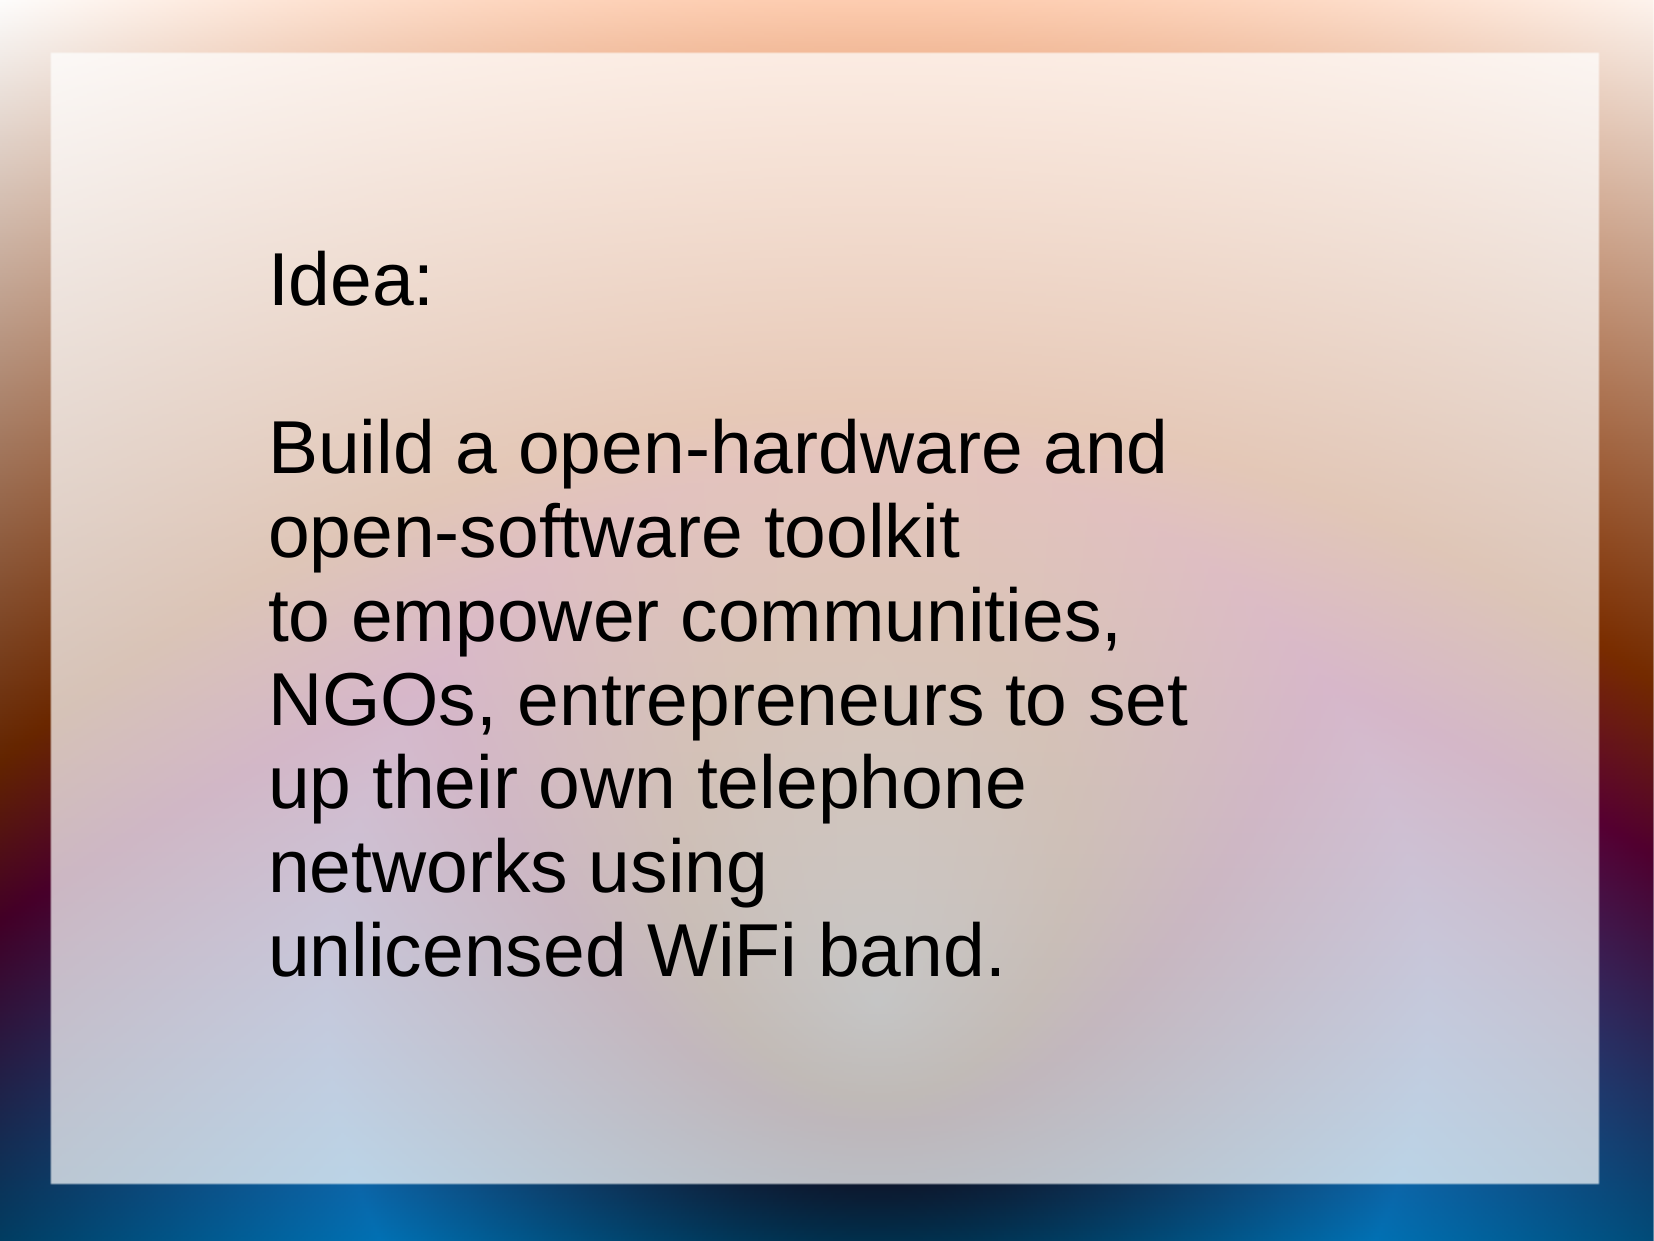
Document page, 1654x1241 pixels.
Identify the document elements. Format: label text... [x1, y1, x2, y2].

text_box Idea: Build a open-hardware and open-software toolkit to empower communities, NGOs, entrepreneurs to set up their own telephone networks using unlicensed WiFi band. [253, 229, 1238, 1001]
picture [0, 0, 1654, 1241]
